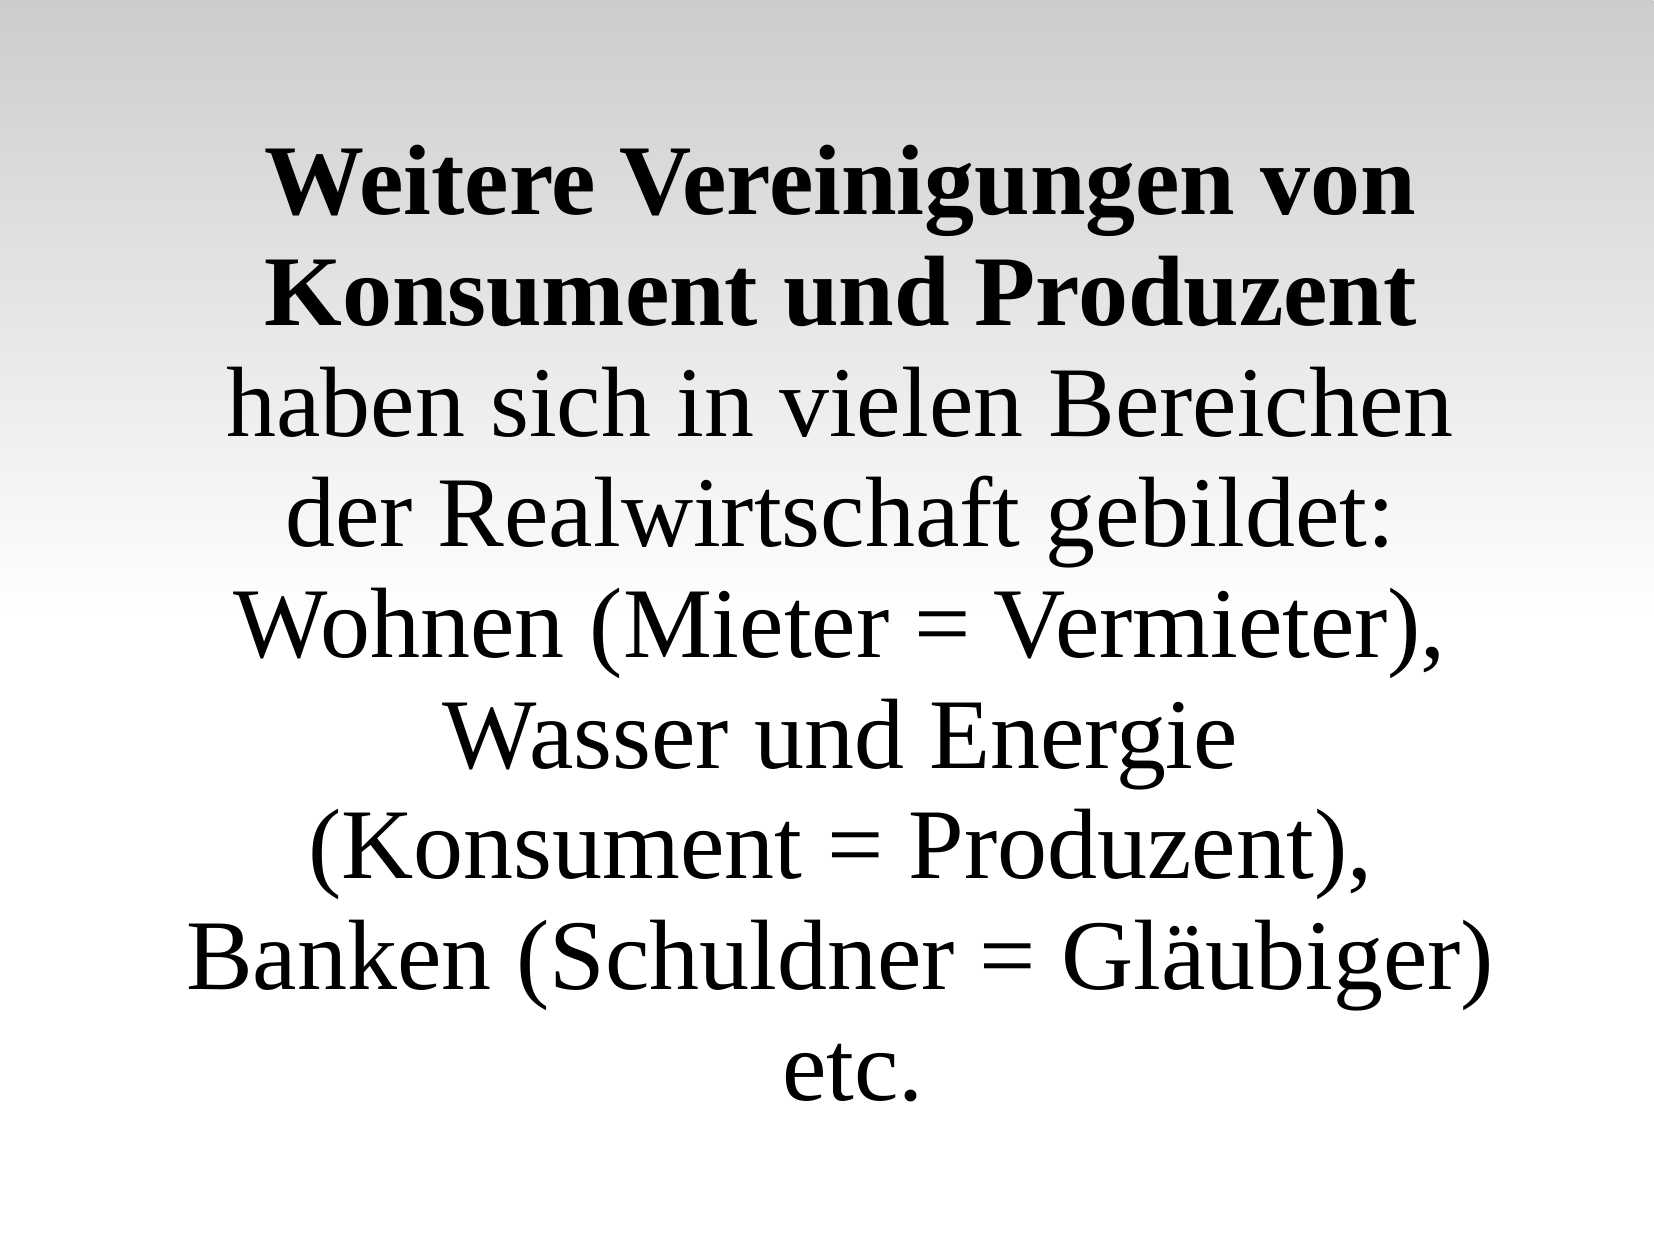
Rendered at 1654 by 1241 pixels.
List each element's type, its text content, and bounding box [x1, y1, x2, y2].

text_box Weitere Vereinigungen von Konsument und Produzent haben sich in vielen Bereichen der Realwirtschaft gebildet: Wohnen (Mieter = Vermieter), Wasser und Energie (Konsument = Produzent), Banken (Schuldner = Gläubiger) etc. [171, 118, 1536, 1130]
